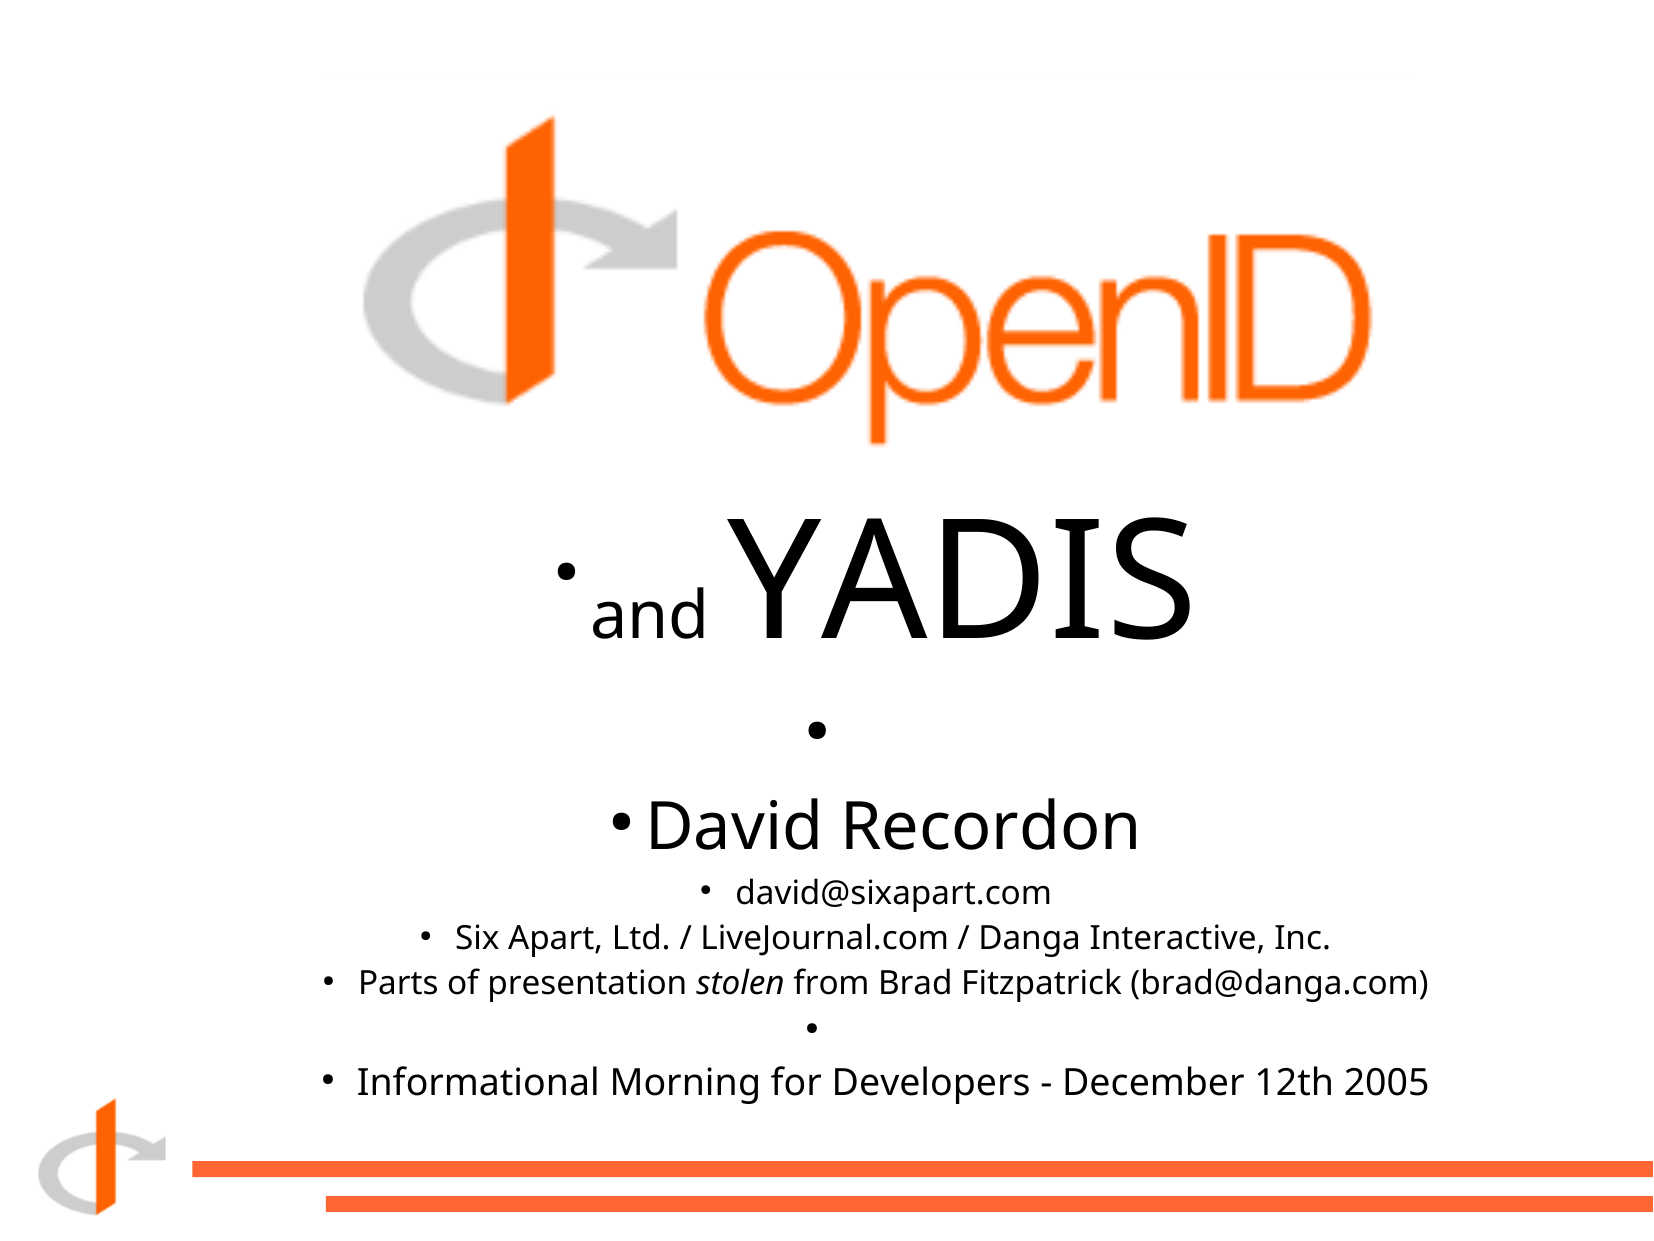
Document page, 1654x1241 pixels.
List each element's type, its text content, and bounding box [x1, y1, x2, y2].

picture [33, 1090, 170, 1220]
subtitle and YADIS David Recordon david@sixapart.com Six Apart, Ltd. / LiveJournal.com / Danga Interactive, Inc. Parts of presentation stolen from Brad Fitzpatrick (brad@danga.com) Informational Morning for Developers - December 12th 2005 [121, 343, 1561, 1133]
picture [324, 72, 1414, 482]
